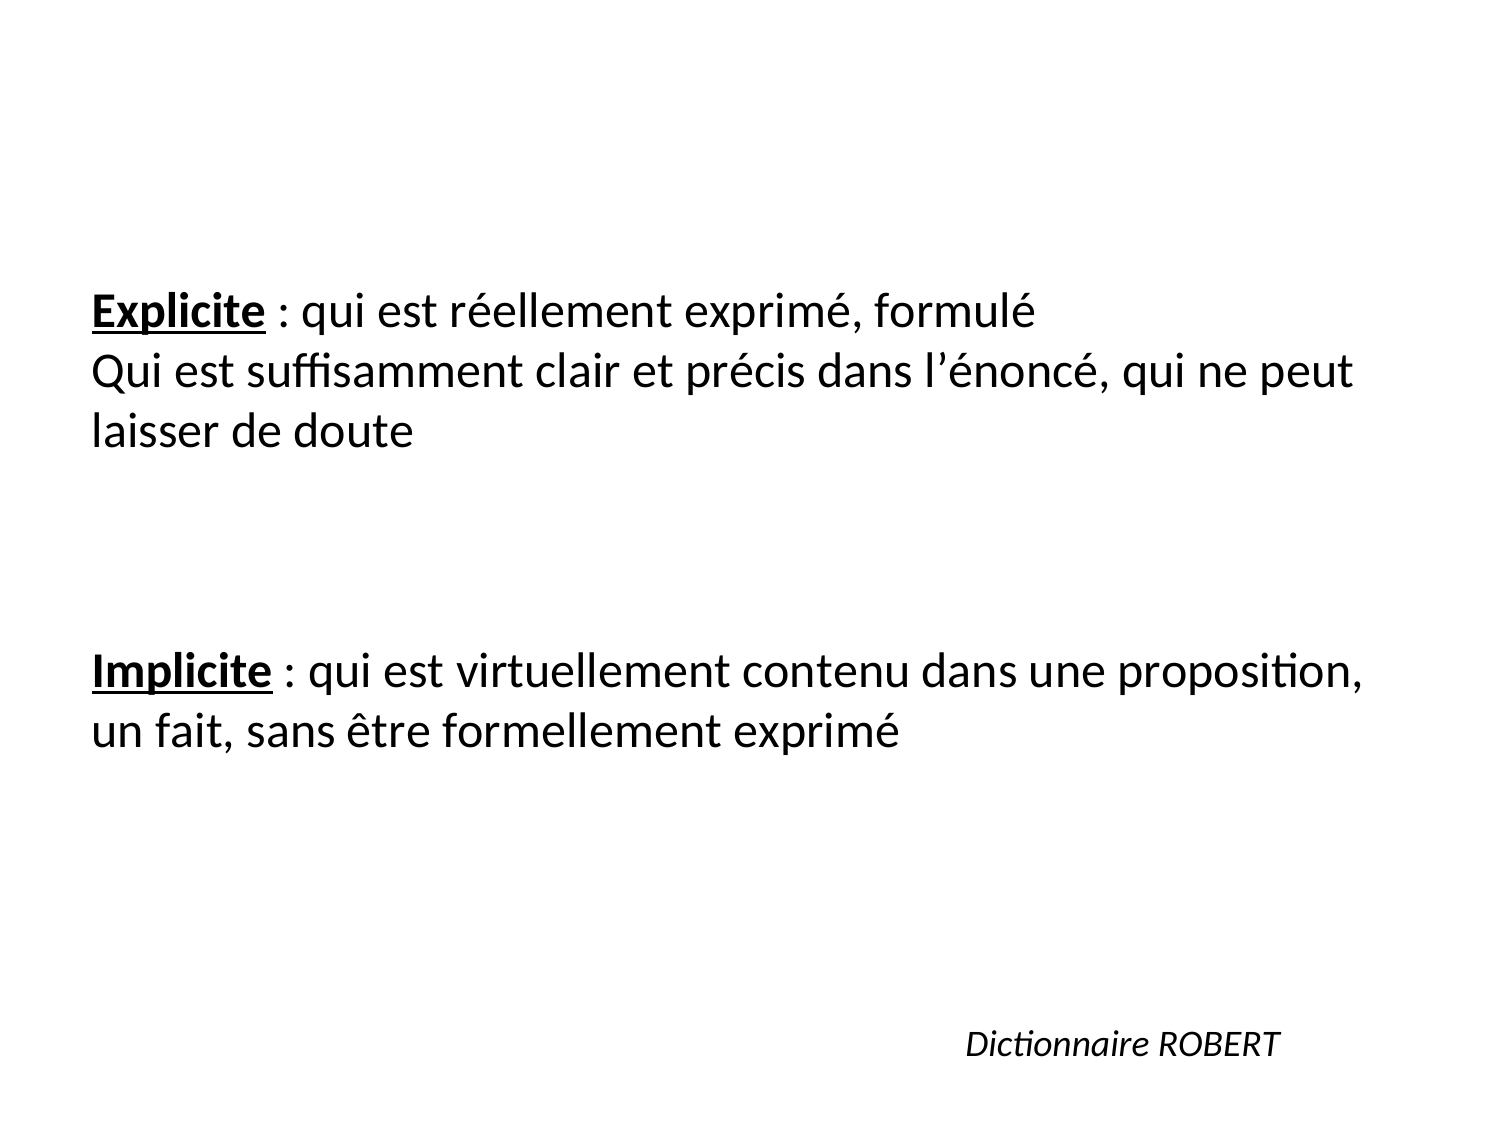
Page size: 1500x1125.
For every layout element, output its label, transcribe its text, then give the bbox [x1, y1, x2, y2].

text_box Explicite : qui est réellement exprimé, formulé Qui est suffisamment clair et précis dans l’énoncé, qui ne peut laisser de doute Implicite : qui est virtuellement contenu dans une proposition, un fait, sans être formellement exprimé [76, 90, 1412, 766]
text_box Dictionnaire ROBERT [950, 1011, 1412, 1072]
